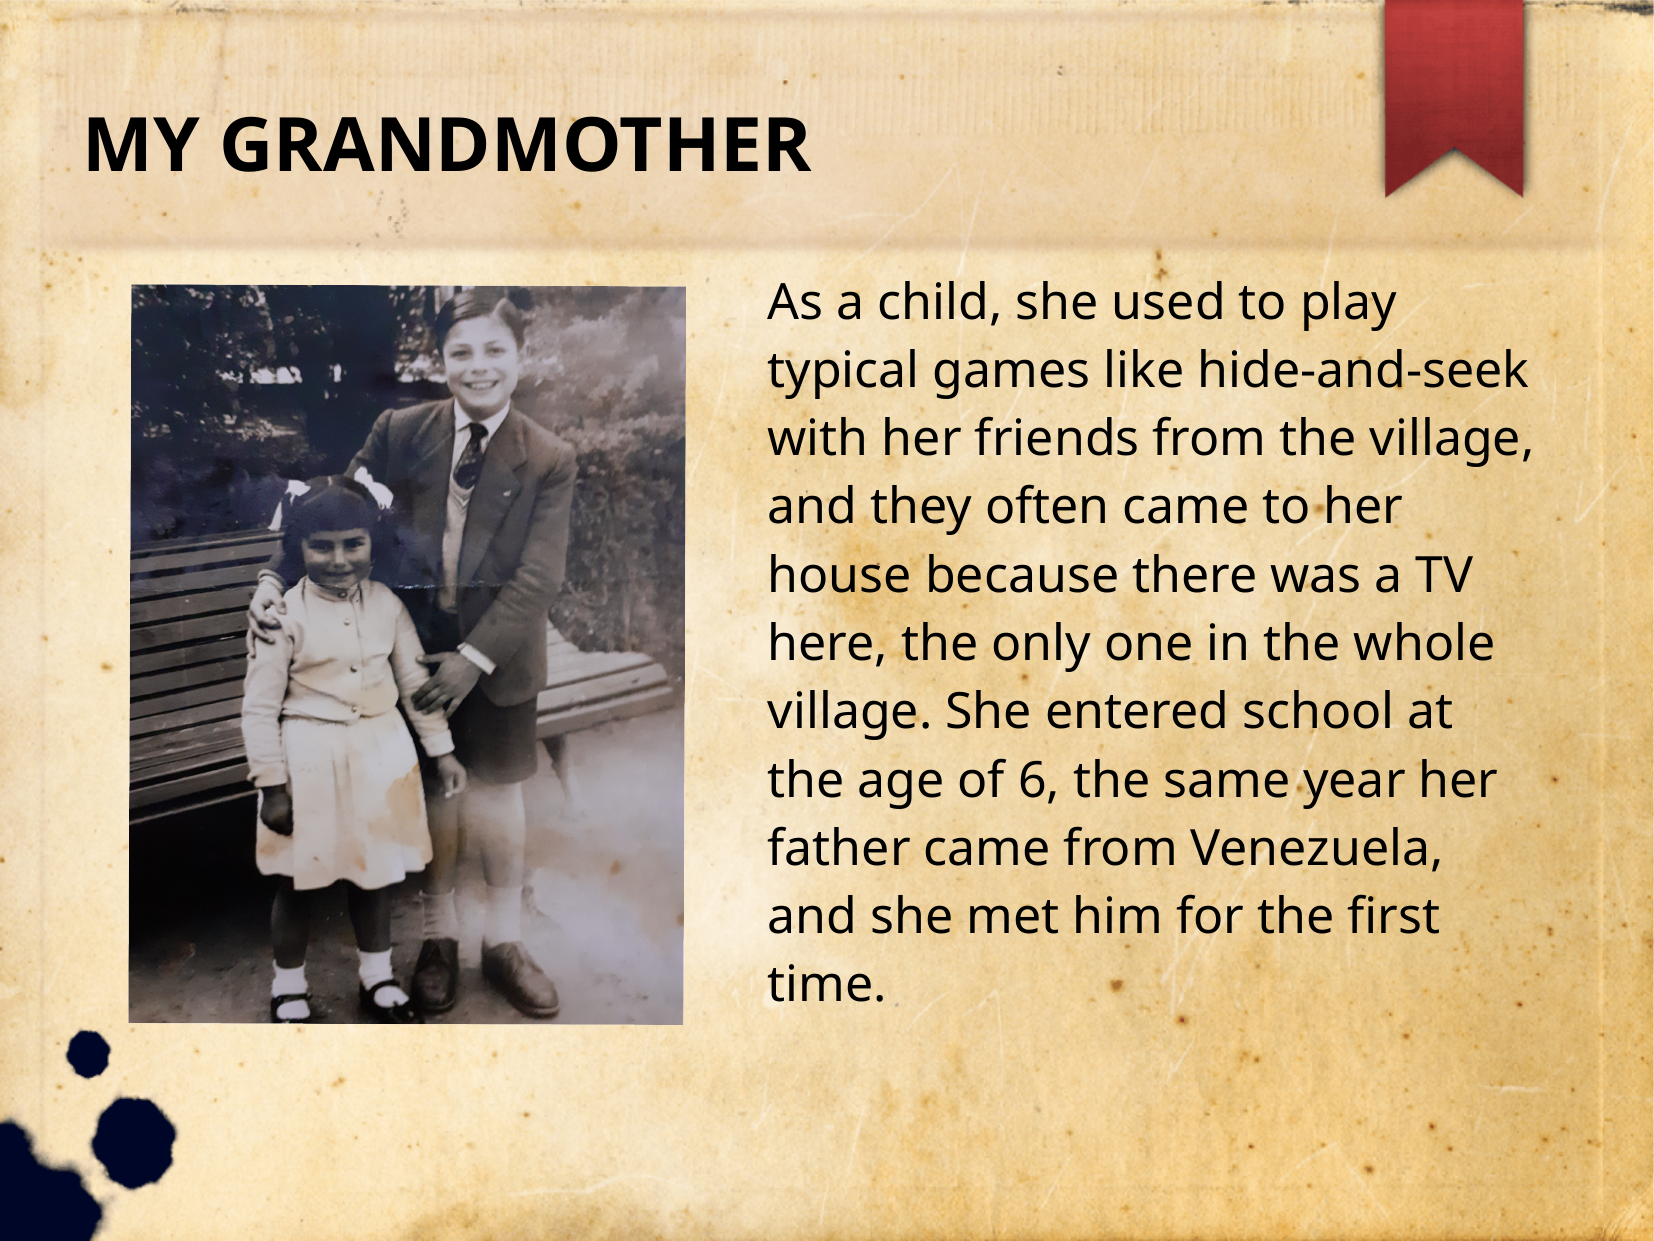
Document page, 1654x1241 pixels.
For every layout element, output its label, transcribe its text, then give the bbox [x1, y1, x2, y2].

title MY GRANDMOTHER [82, 49, 1347, 237]
list As a child, she used to play typical games like hide-and-seek with her friends from the village, and they often came to her house because there was a TV here, the only one in the whole village. She entered school at the age of 6, the same year her father came from Venezuela, and she met him for the first time. [767, 265, 1538, 1152]
picture [0, 0, 1654, 1241]
